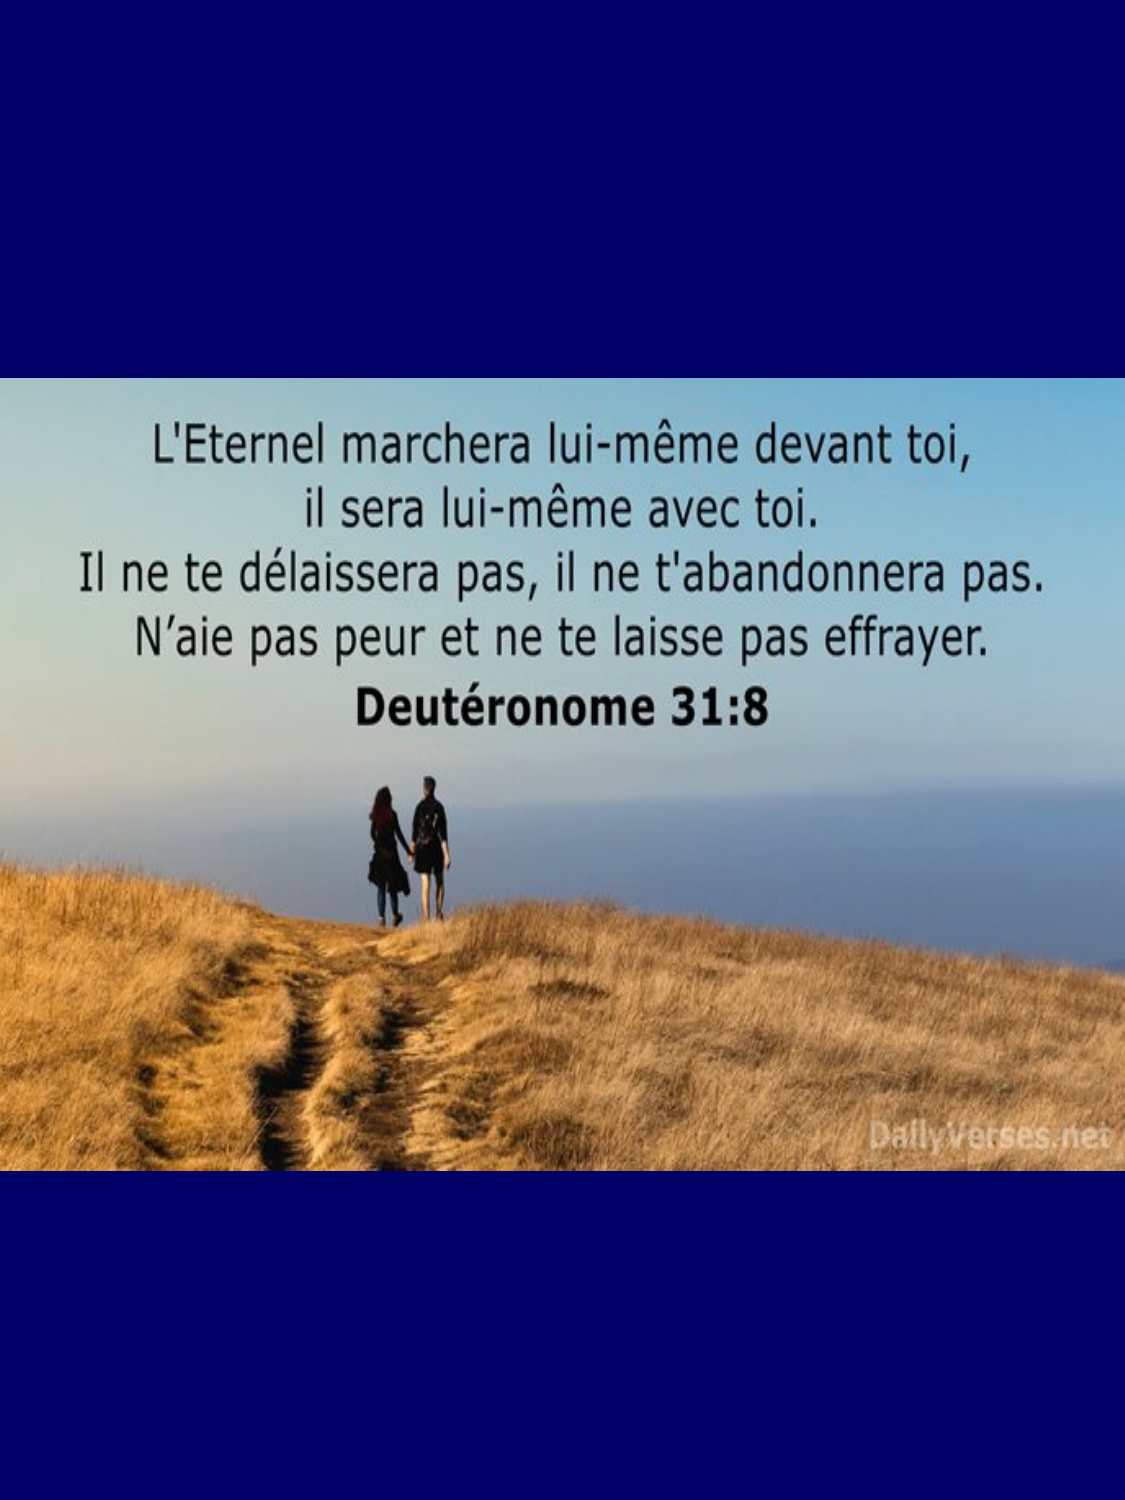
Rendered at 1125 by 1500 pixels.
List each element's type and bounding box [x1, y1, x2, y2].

picture [0, 378, 1125, 1171]
